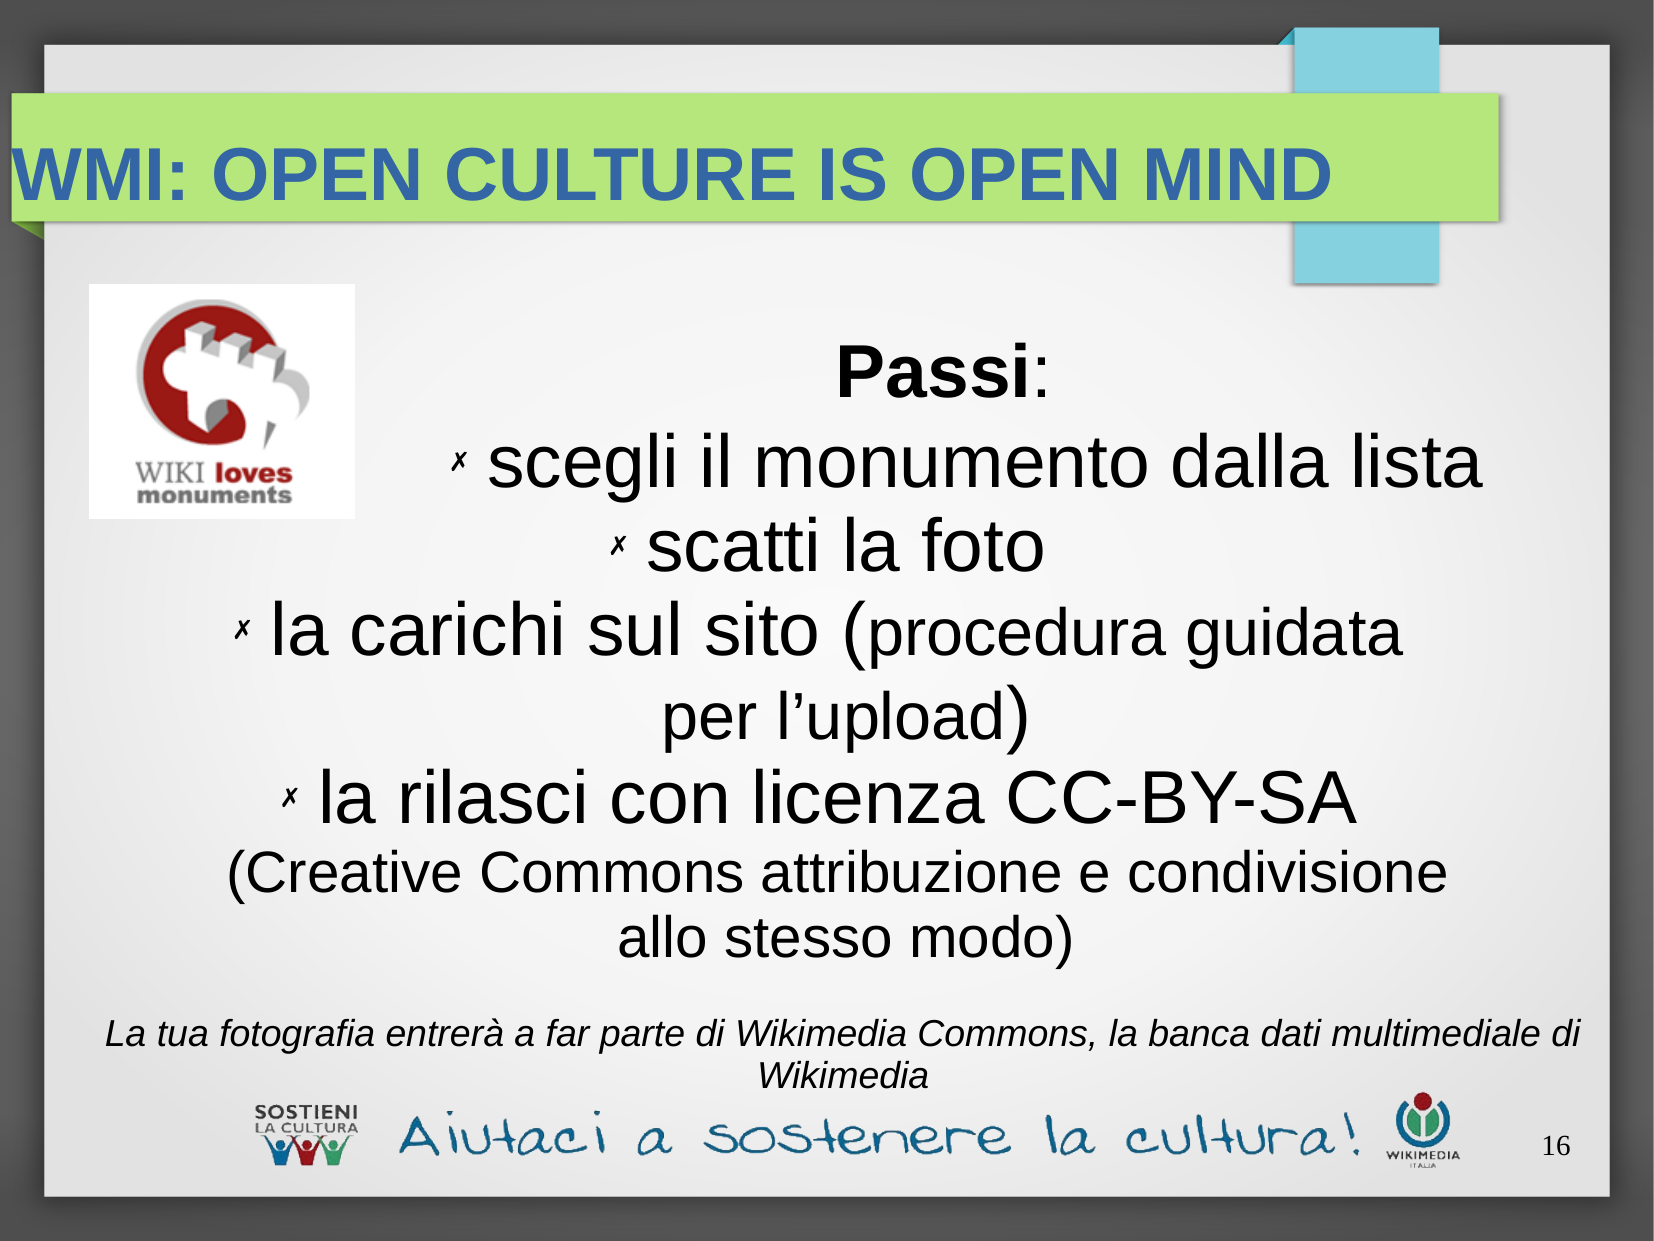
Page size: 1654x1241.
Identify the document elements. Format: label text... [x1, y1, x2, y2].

text_box La tua fotografia entrerà a far parte di Wikimedia Commons, la banca dati multimediale di Wikimedia [11, 1012, 1639, 1097]
text_box scatti la foto la carichi sul sito (procedura guidata per l’upload) la rilasci con licenza CC-BY-SA (Creative Commons attribuzione e condivisione allo stesso modo) [13, 419, 1644, 1035]
picture [0, 0, 1654, 1241]
title WMI: OPEN CULTURE IS OPEN MIND [11, 17, 1642, 249]
text_box scegli il monumento dalla lista [437, 419, 1500, 504]
text_box Passi: [753, 329, 1134, 414]
